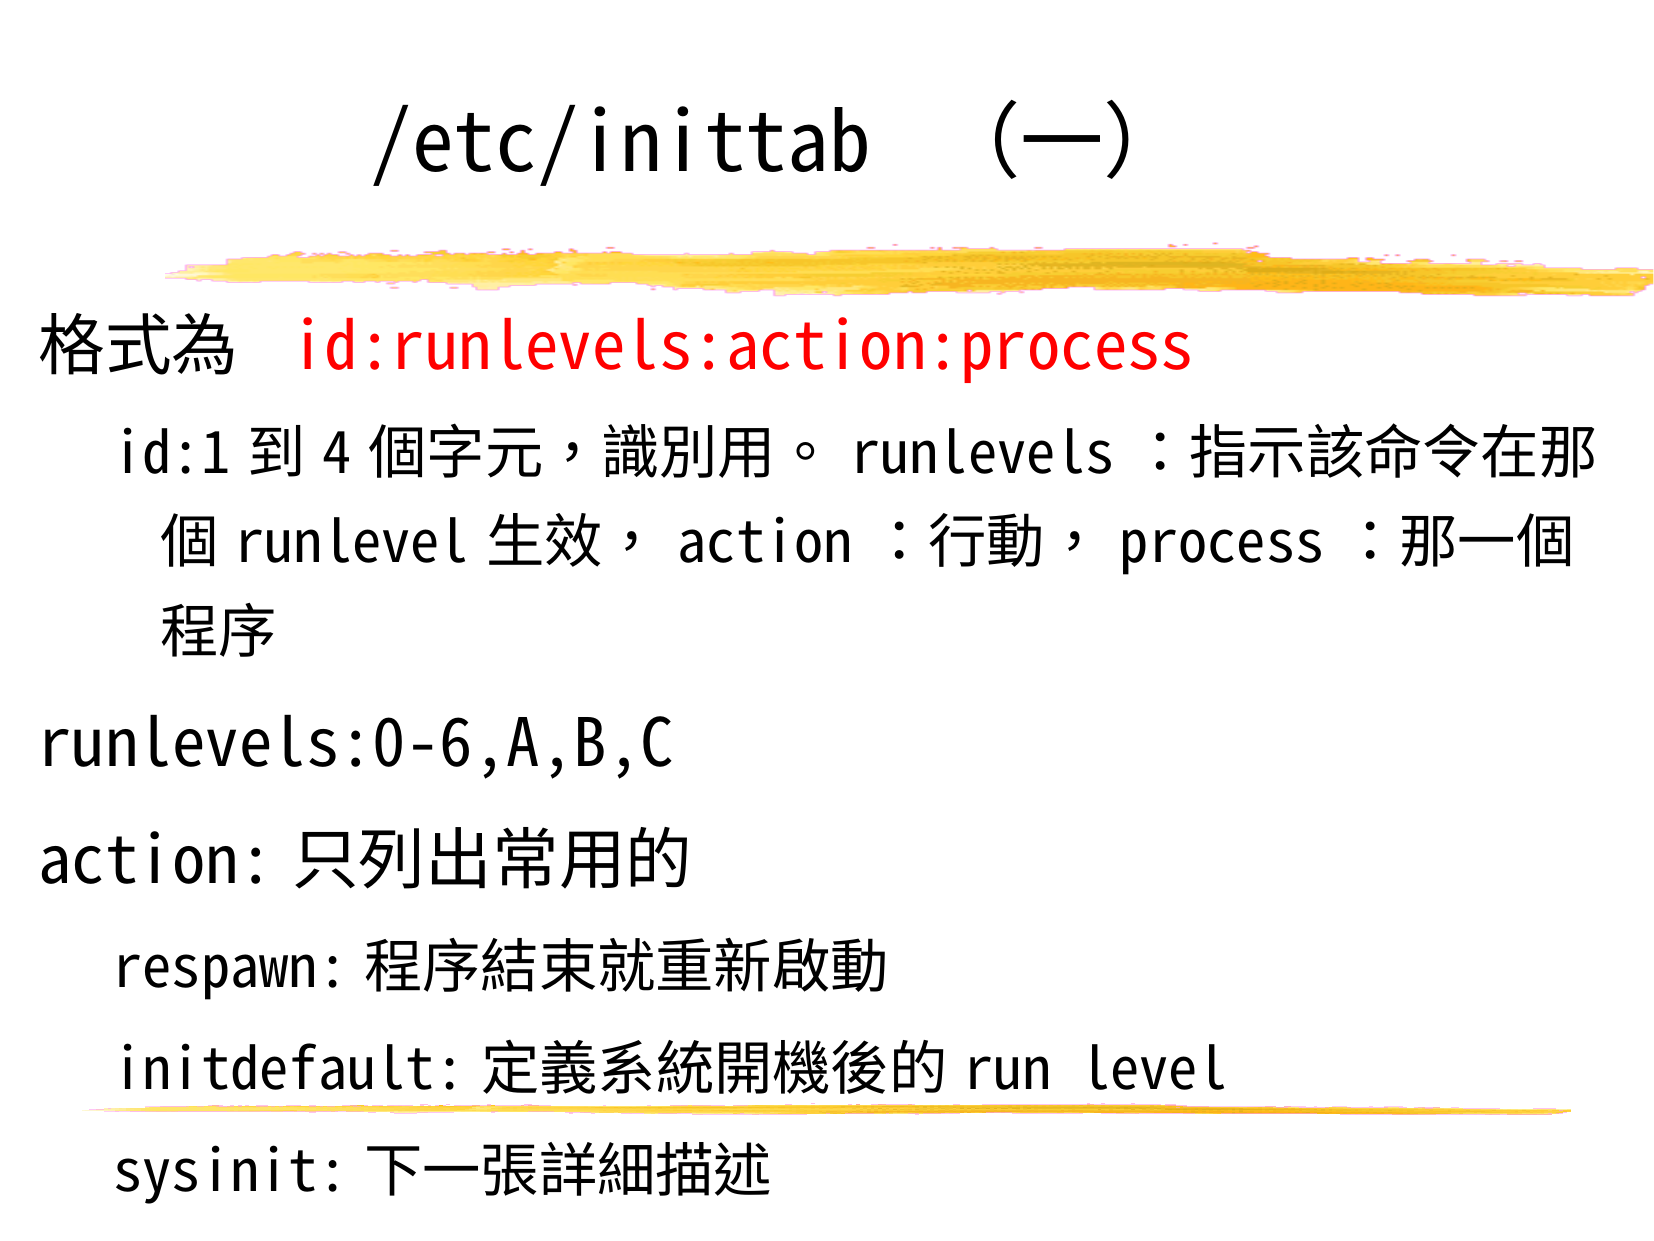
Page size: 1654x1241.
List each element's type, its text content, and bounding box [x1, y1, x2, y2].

list 格式為 id:runlevels:action:process id:1到4個字元，識別用。runlevels：指示該命令在那個runlevel生效，action：行動，process：那一個程序 runlevels:0-6,A,B,C action:只列出常用的 respawn:程序結束就重新啟動 initdefault:定義系統開機後的run level sysinit:下一張詳細描述 wait:進入這個runlevel時執行一次，init會等這個程序執行結束才進行下一個動作。 ctrlaltdel：壓下ctrlaltdel [38, 285, 1615, 1158]
title /etc/inittab （一） [76, 28, 1482, 236]
picture [165, 237, 1654, 308]
